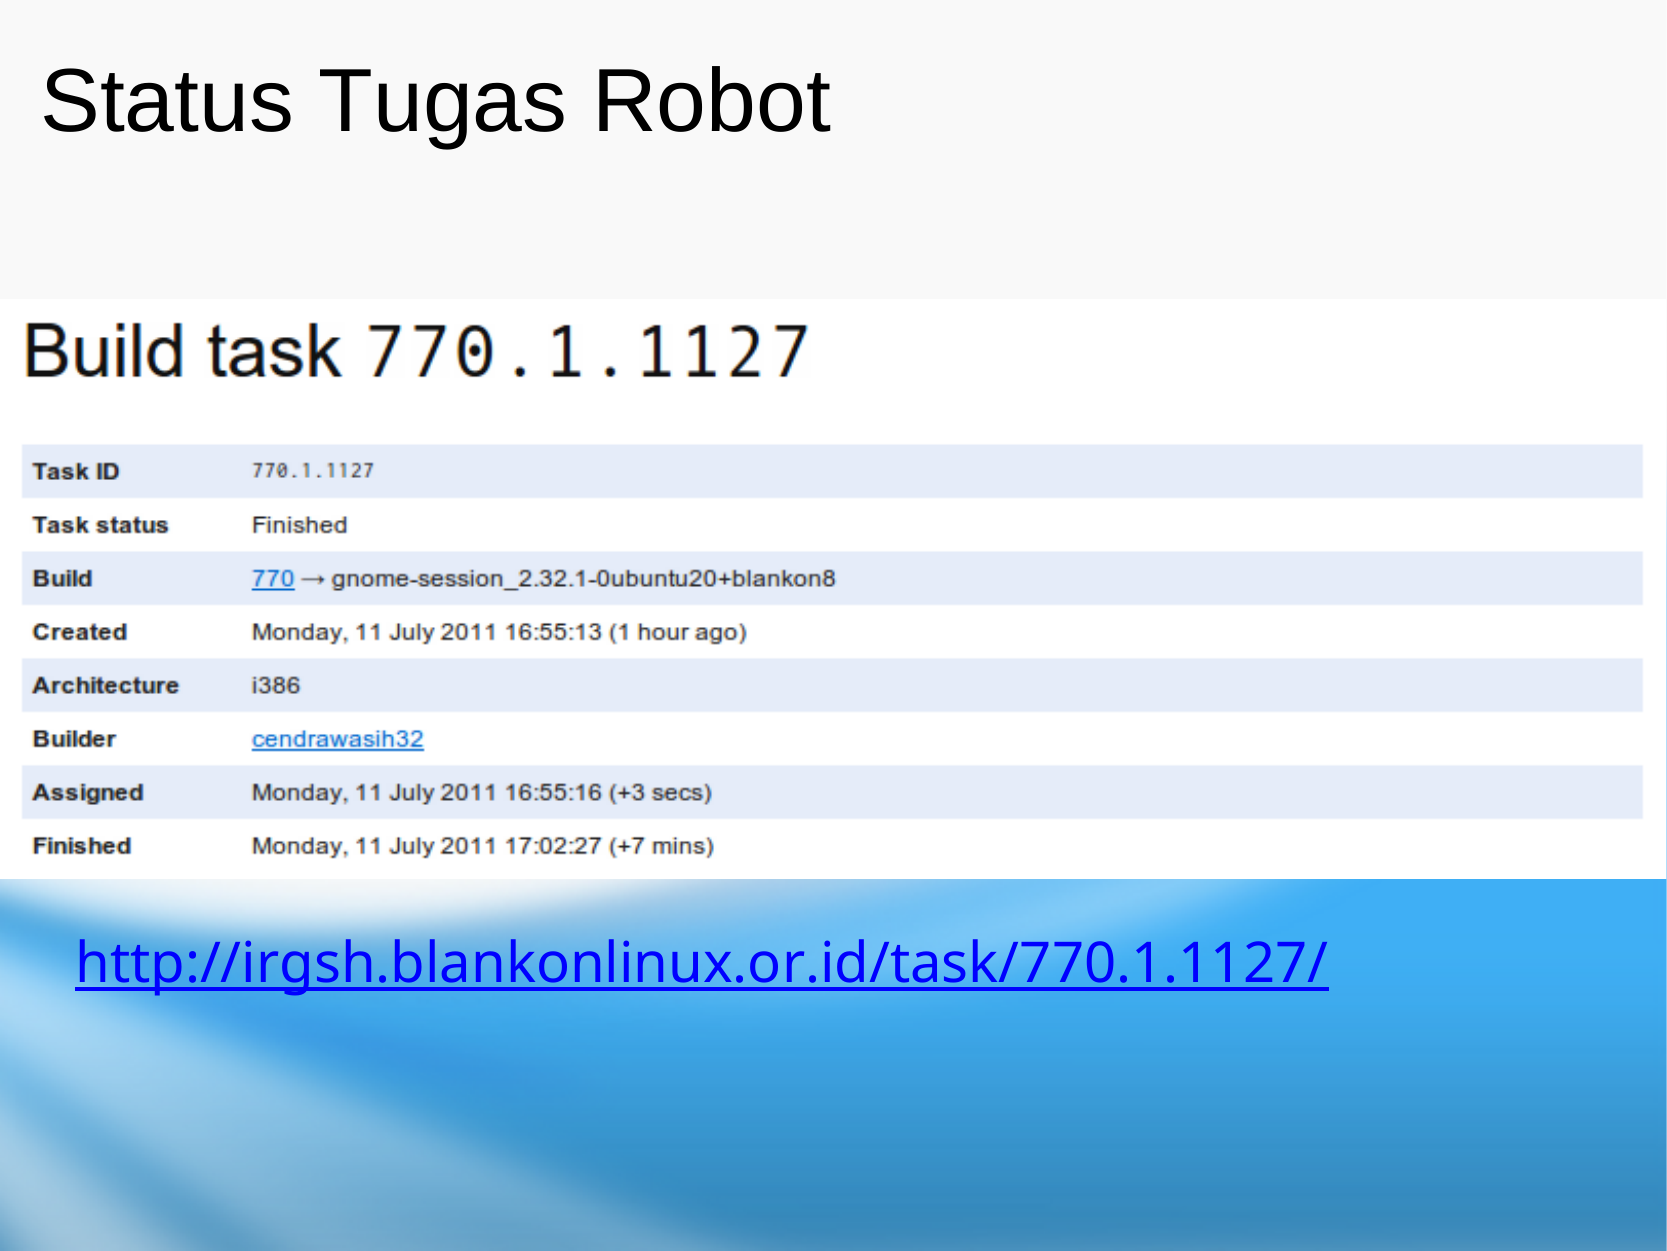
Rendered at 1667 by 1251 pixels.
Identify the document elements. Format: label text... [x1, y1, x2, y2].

text_box http://irgsh.blankonlinux.or.id/task/770.1.1127/ [75, 931, 1408, 996]
picture [0, 0, 1667, 1251]
title Status Tugas Robot [40, 50, 1627, 201]
